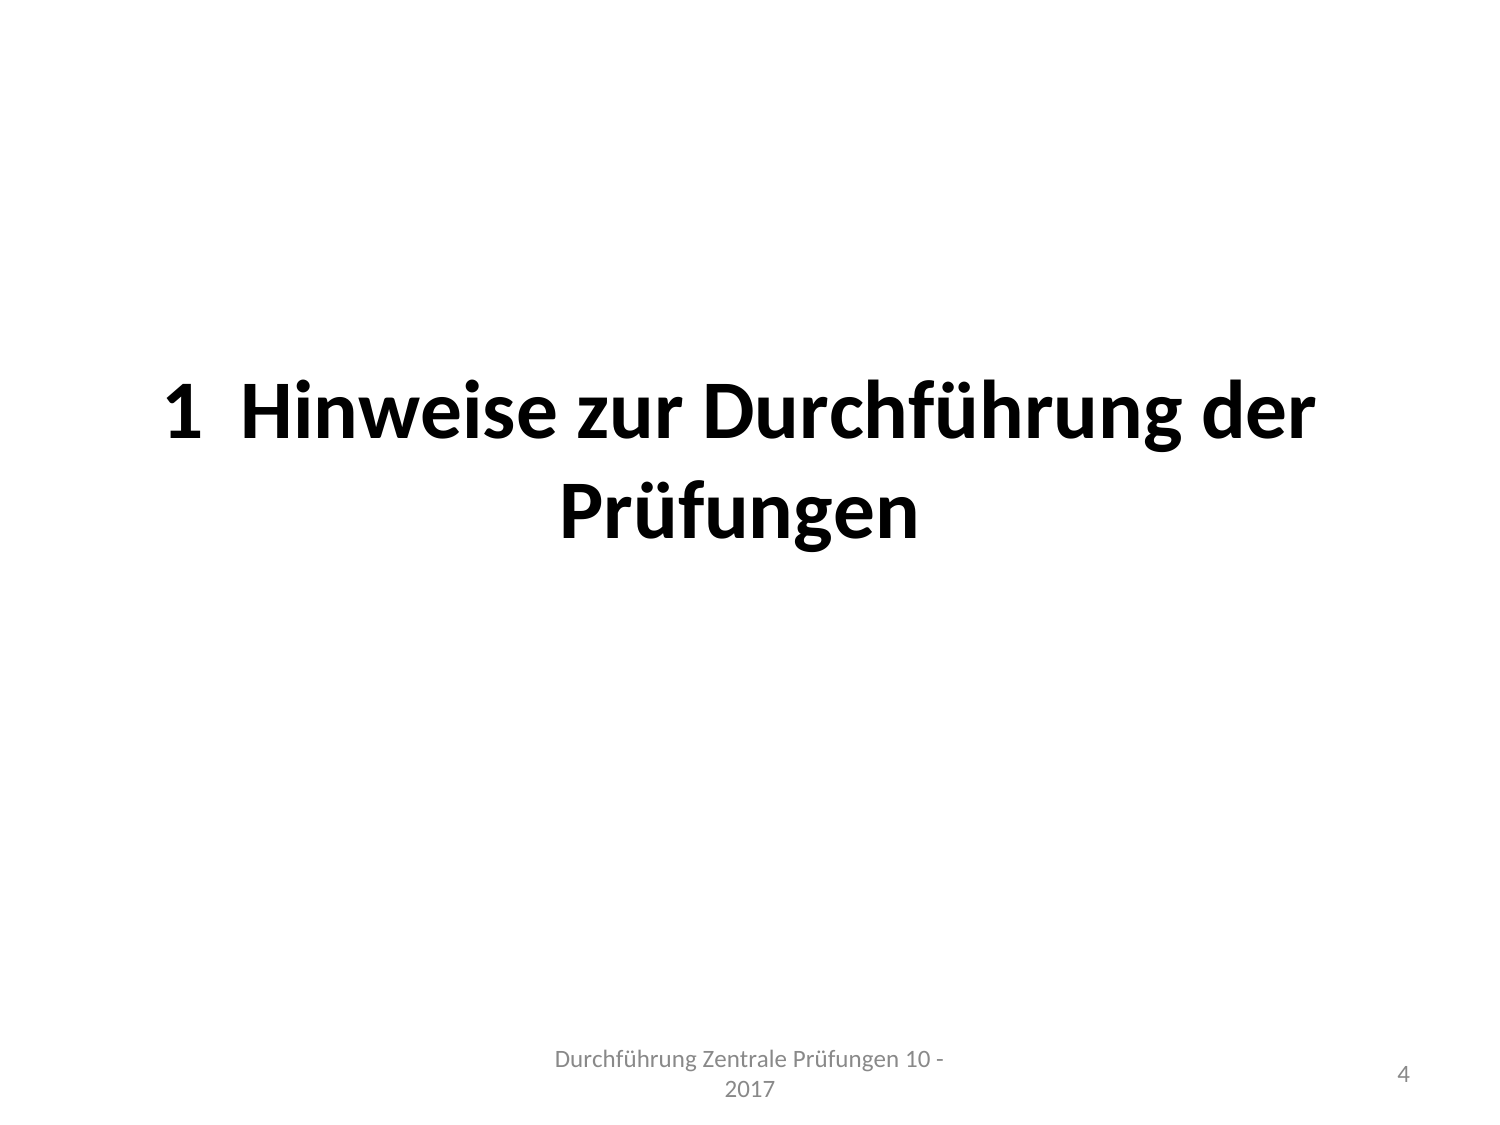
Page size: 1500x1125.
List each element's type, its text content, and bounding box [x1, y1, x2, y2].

text_box Durchführung Zentrale Prüfungen 10 - 2017 [512, 1042, 988, 1103]
text_box <Foliennummer> [1074, 1042, 1426, 1103]
title 1 Hinweise zur Durchführung der Prüfungen [64, 361, 1415, 550]
